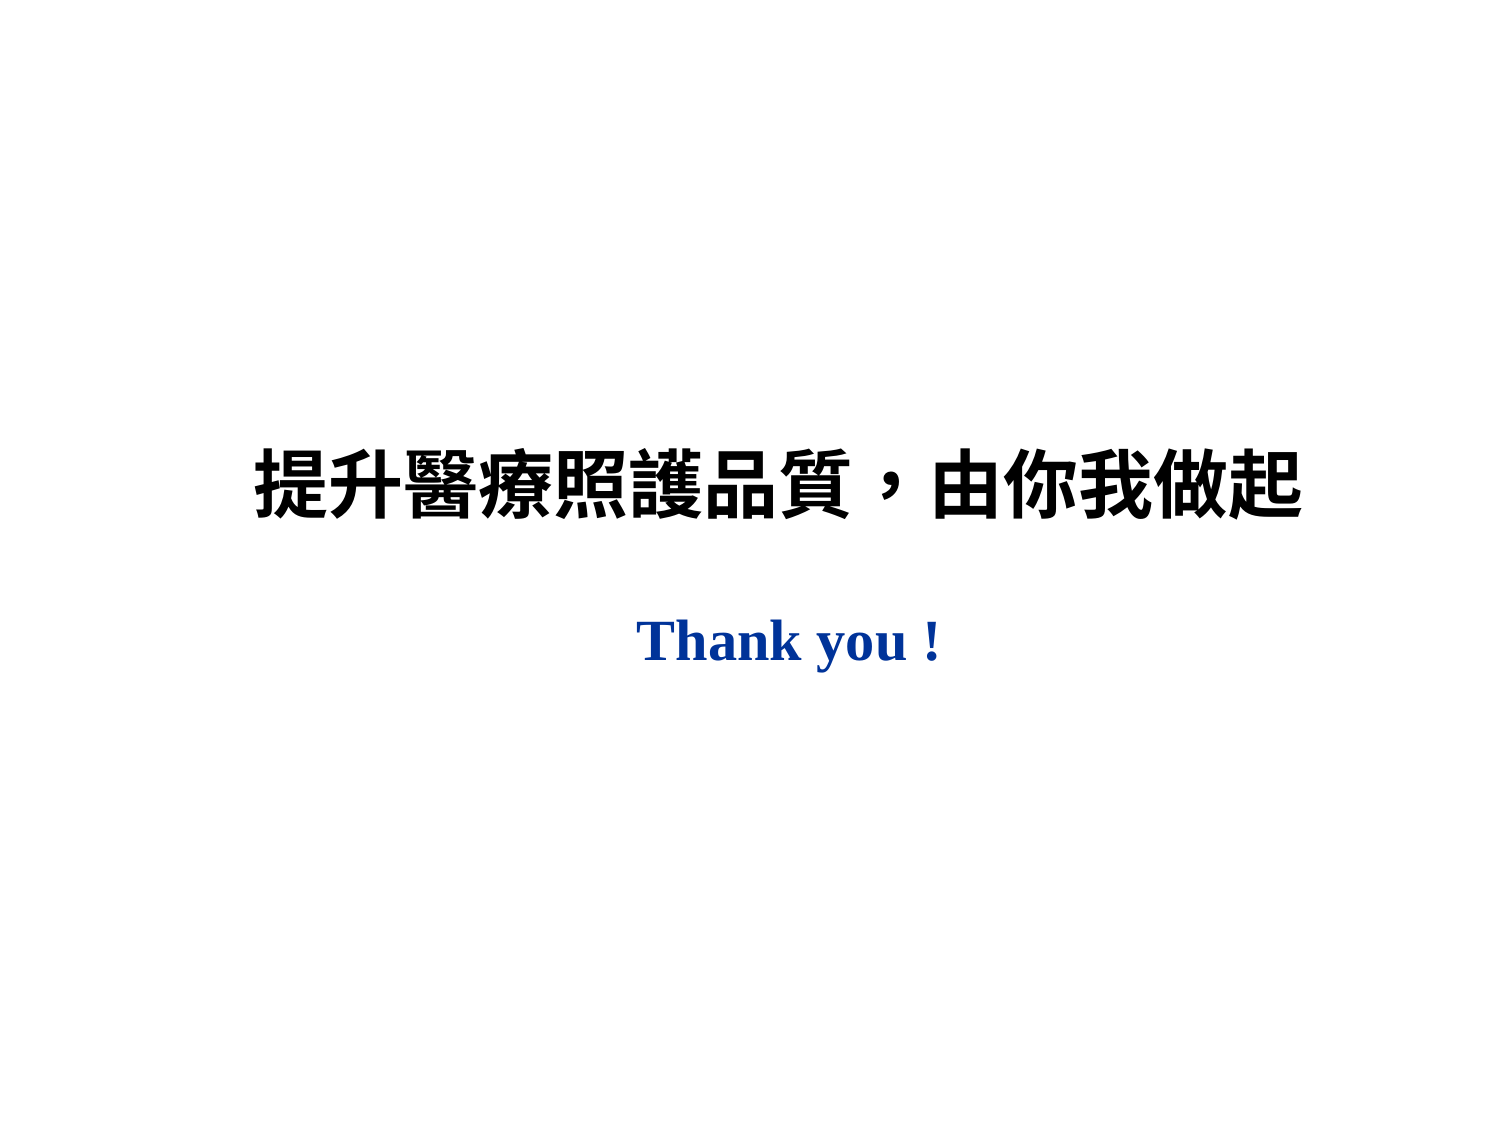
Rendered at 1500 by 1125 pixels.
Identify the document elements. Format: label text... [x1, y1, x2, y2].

title 提升醫療照護品質，由你我做起 [191, 423, 1366, 543]
subtitle Thank you ! [324, 594, 1255, 699]
